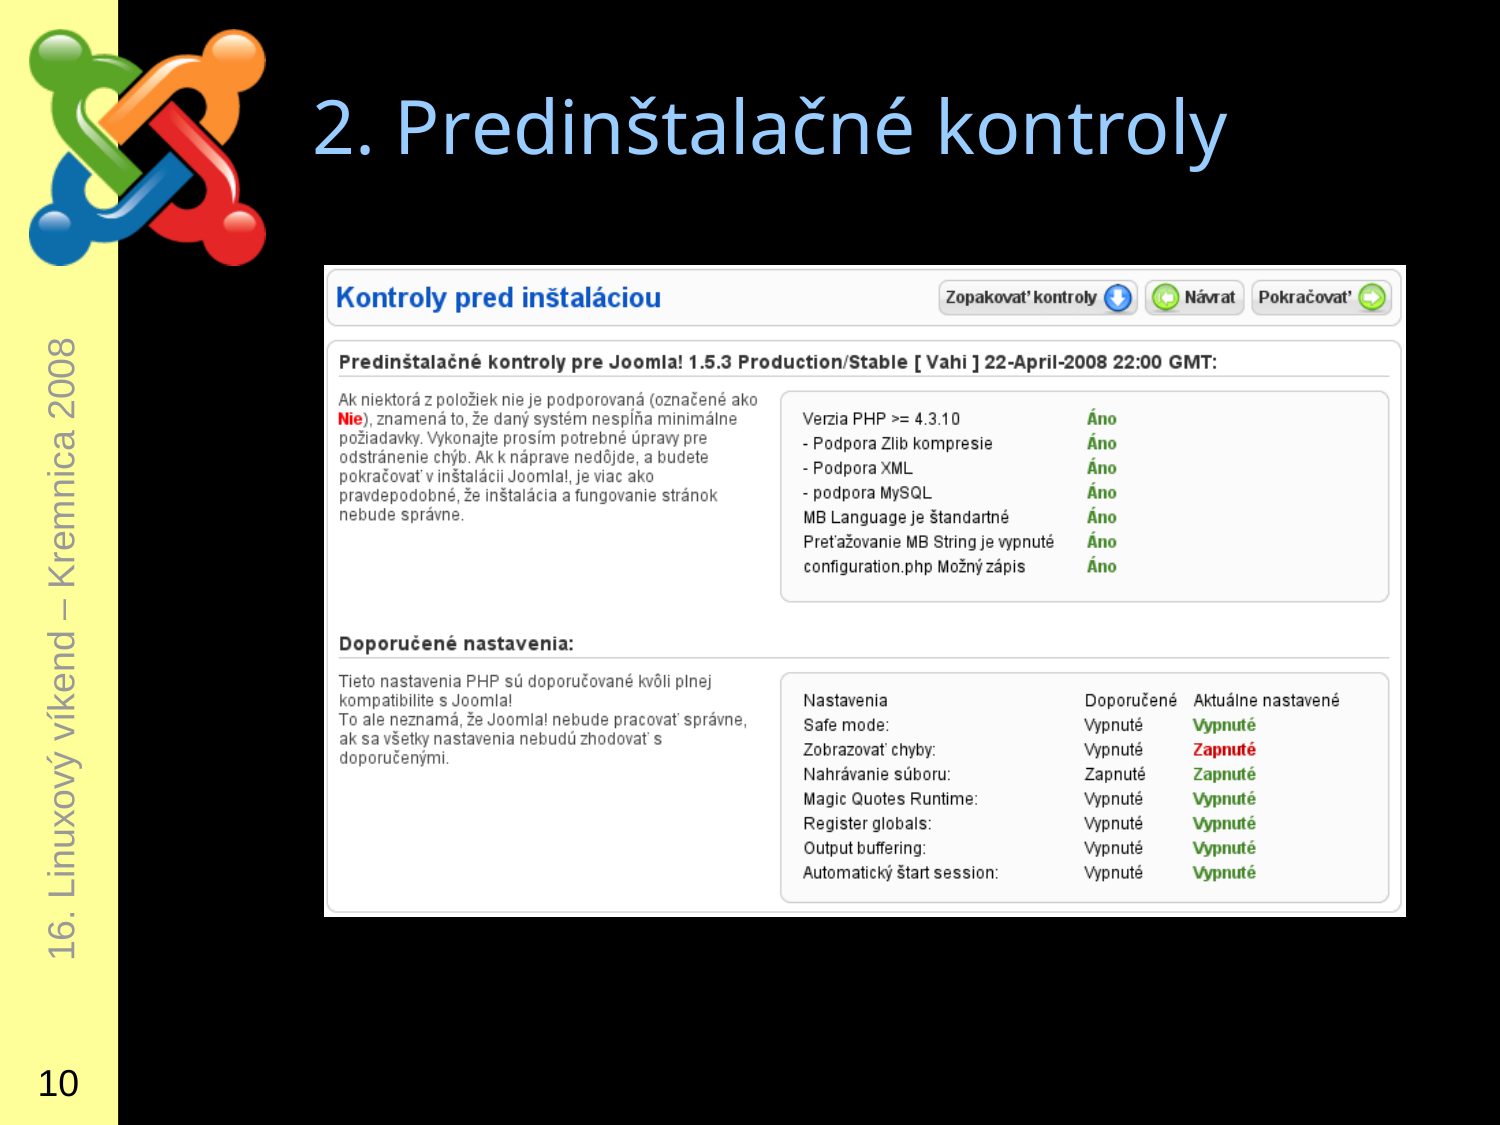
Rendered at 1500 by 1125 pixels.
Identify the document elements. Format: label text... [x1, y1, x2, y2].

picture [324, 265, 1406, 917]
title 2. Predinštalačné kontroly [312, 17, 1450, 233]
picture [29, 29, 266, 266]
